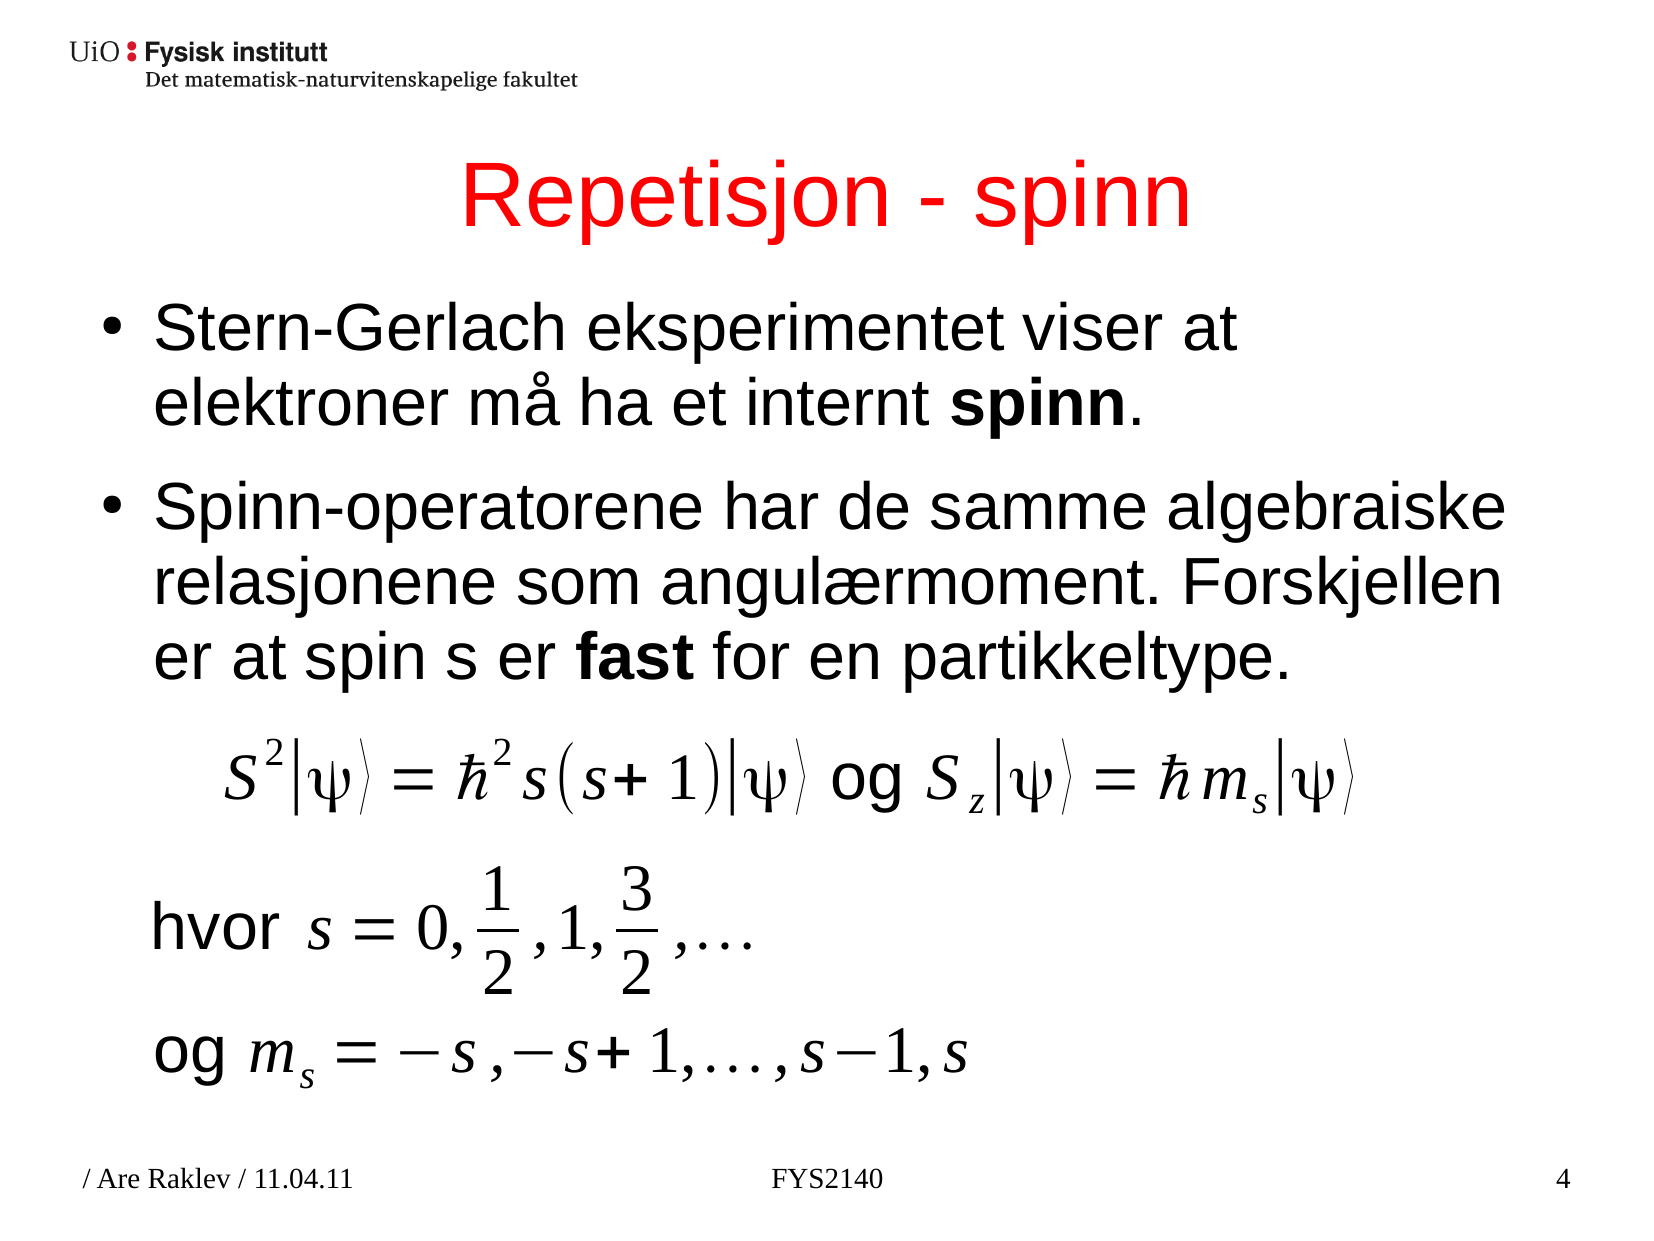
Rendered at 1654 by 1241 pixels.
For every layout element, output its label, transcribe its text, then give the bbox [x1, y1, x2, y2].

list Stern-Gerlach eksperimentet viser at elektroner må ha et internt spinn. Spinn-operatorene har de samme algebraiske relasjonene som angulærmoment. Forskjellen er at spin s er fast for en partikkeltype. [82, 290, 1538, 1094]
title Repetisjon - spinn [82, 90, 1571, 298]
chart [144, 851, 764, 1009]
chart [133, 1012, 976, 1097]
picture [68, 37, 581, 93]
chart [215, 729, 1361, 823]
